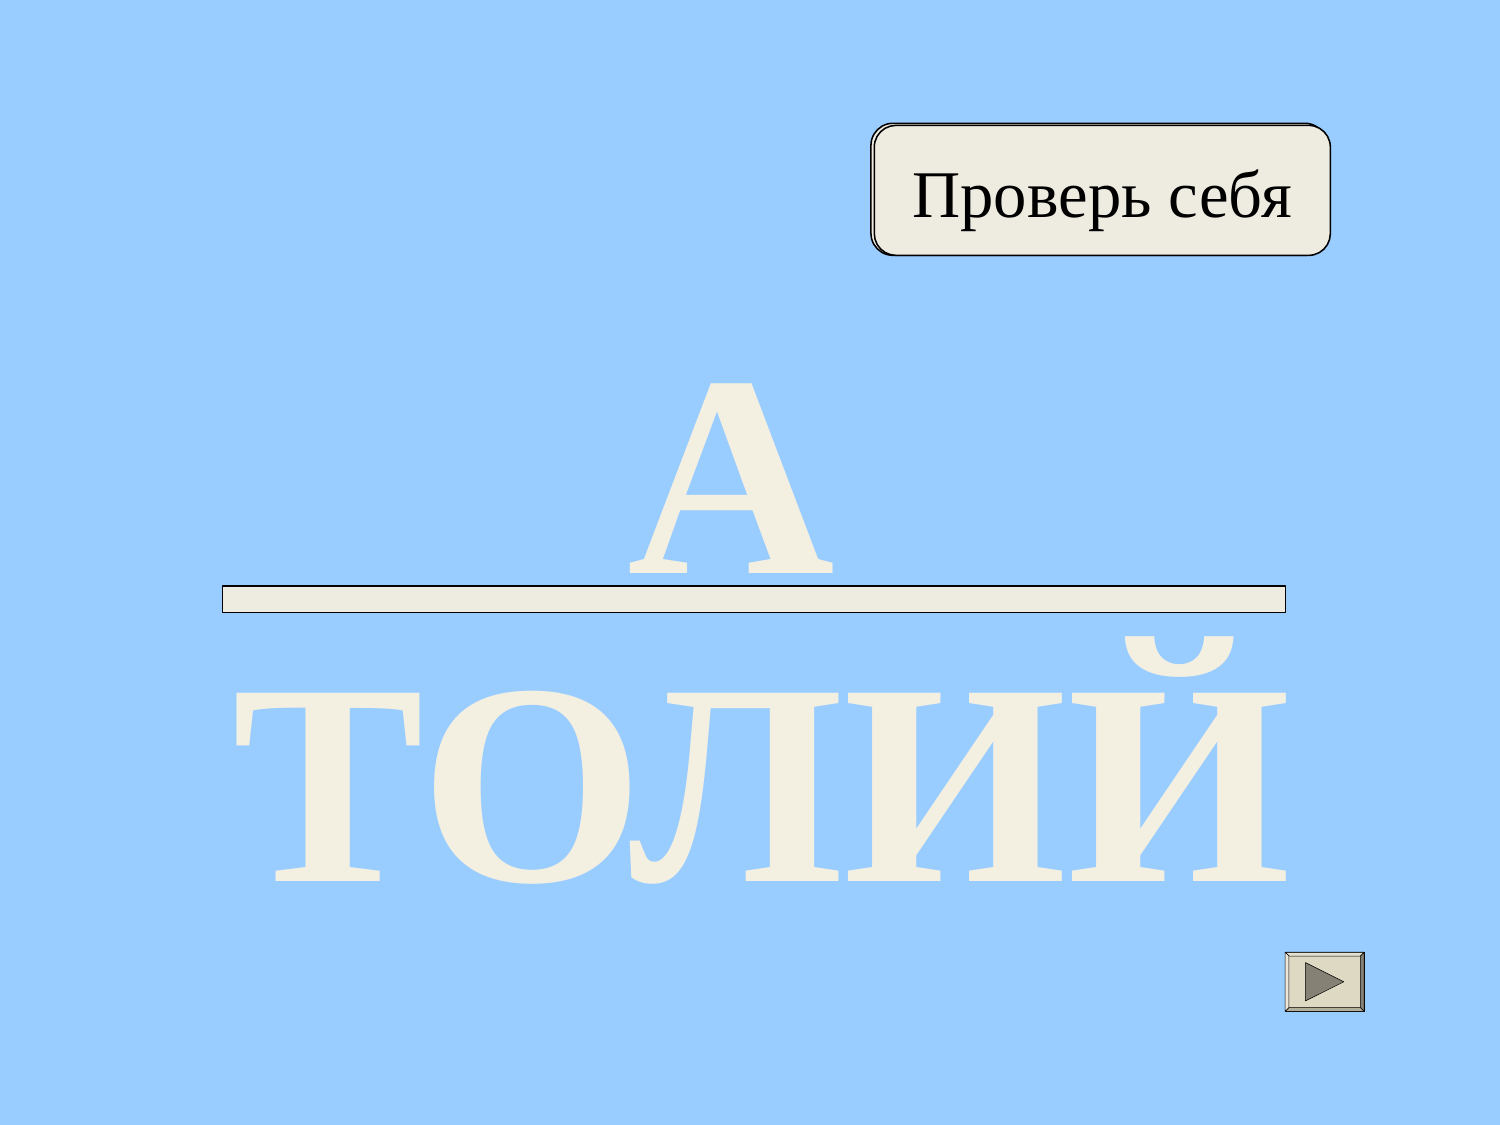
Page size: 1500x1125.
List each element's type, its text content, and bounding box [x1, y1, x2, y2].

text_box ТОЛИЙ [147, 586, 1376, 947]
text_box Анатолий [870, 123, 1314, 255]
text_box [875, 125, 1332, 256]
text_box А [442, 278, 1020, 586]
text_box [222, 586, 1286, 613]
text_box [1286, 952, 1365, 1012]
